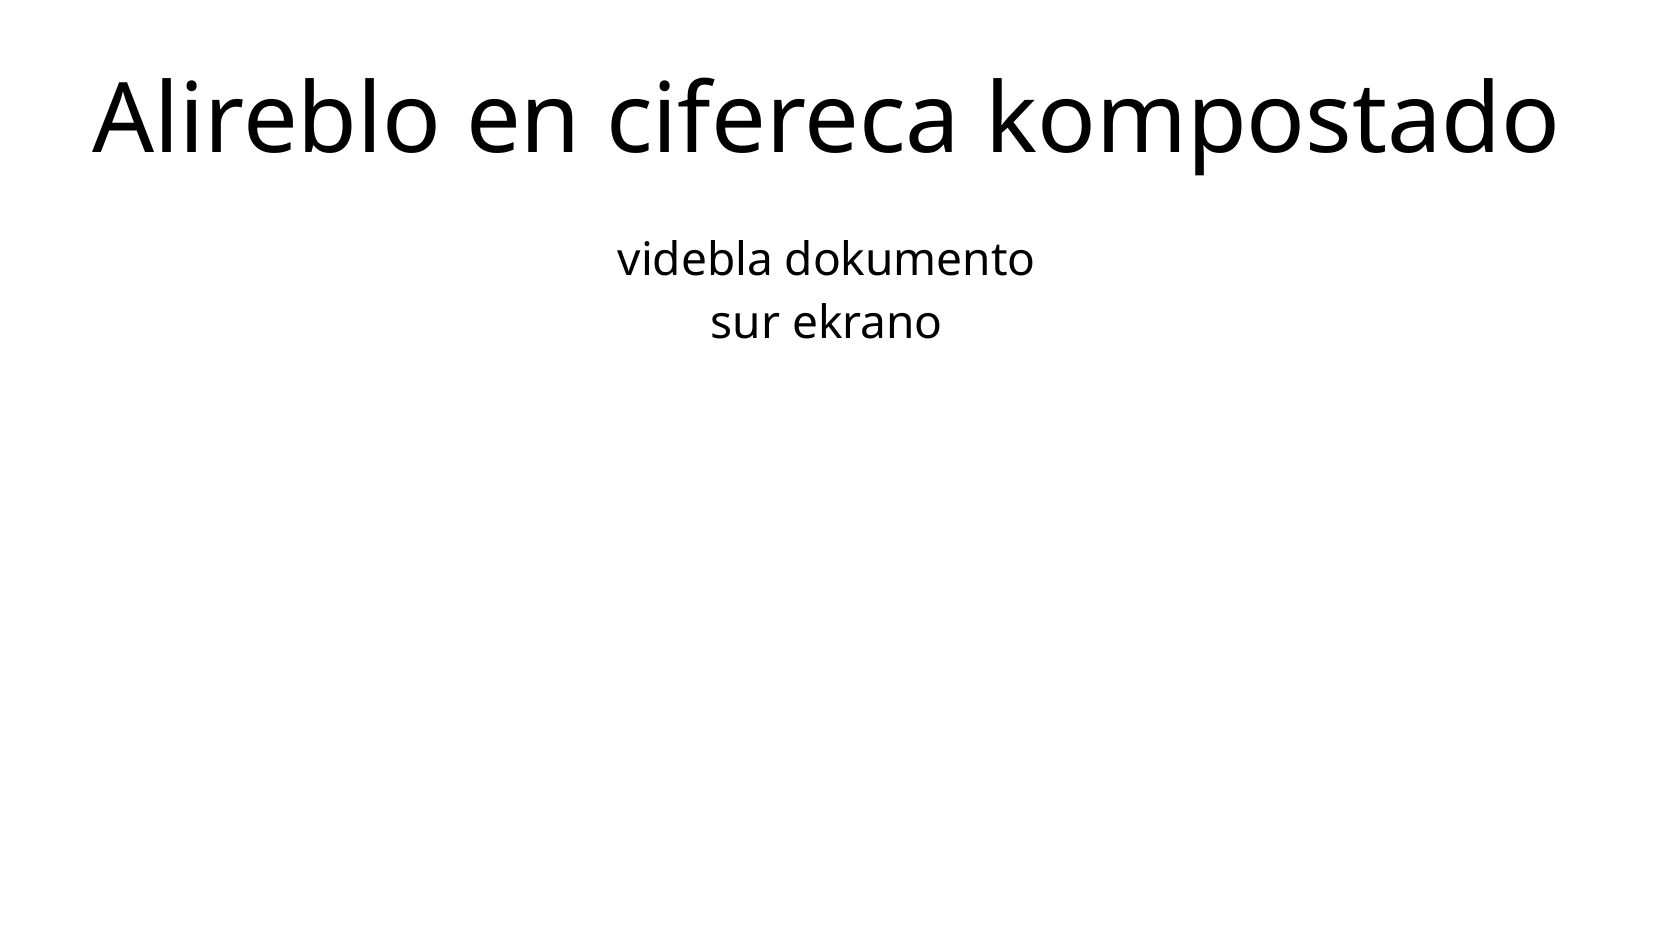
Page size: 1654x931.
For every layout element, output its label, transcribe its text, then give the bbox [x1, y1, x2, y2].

list videbla dokumento sur ekrano [597, 226, 1056, 355]
title Alireblo en cifereca kompostado [82, 37, 1571, 193]
